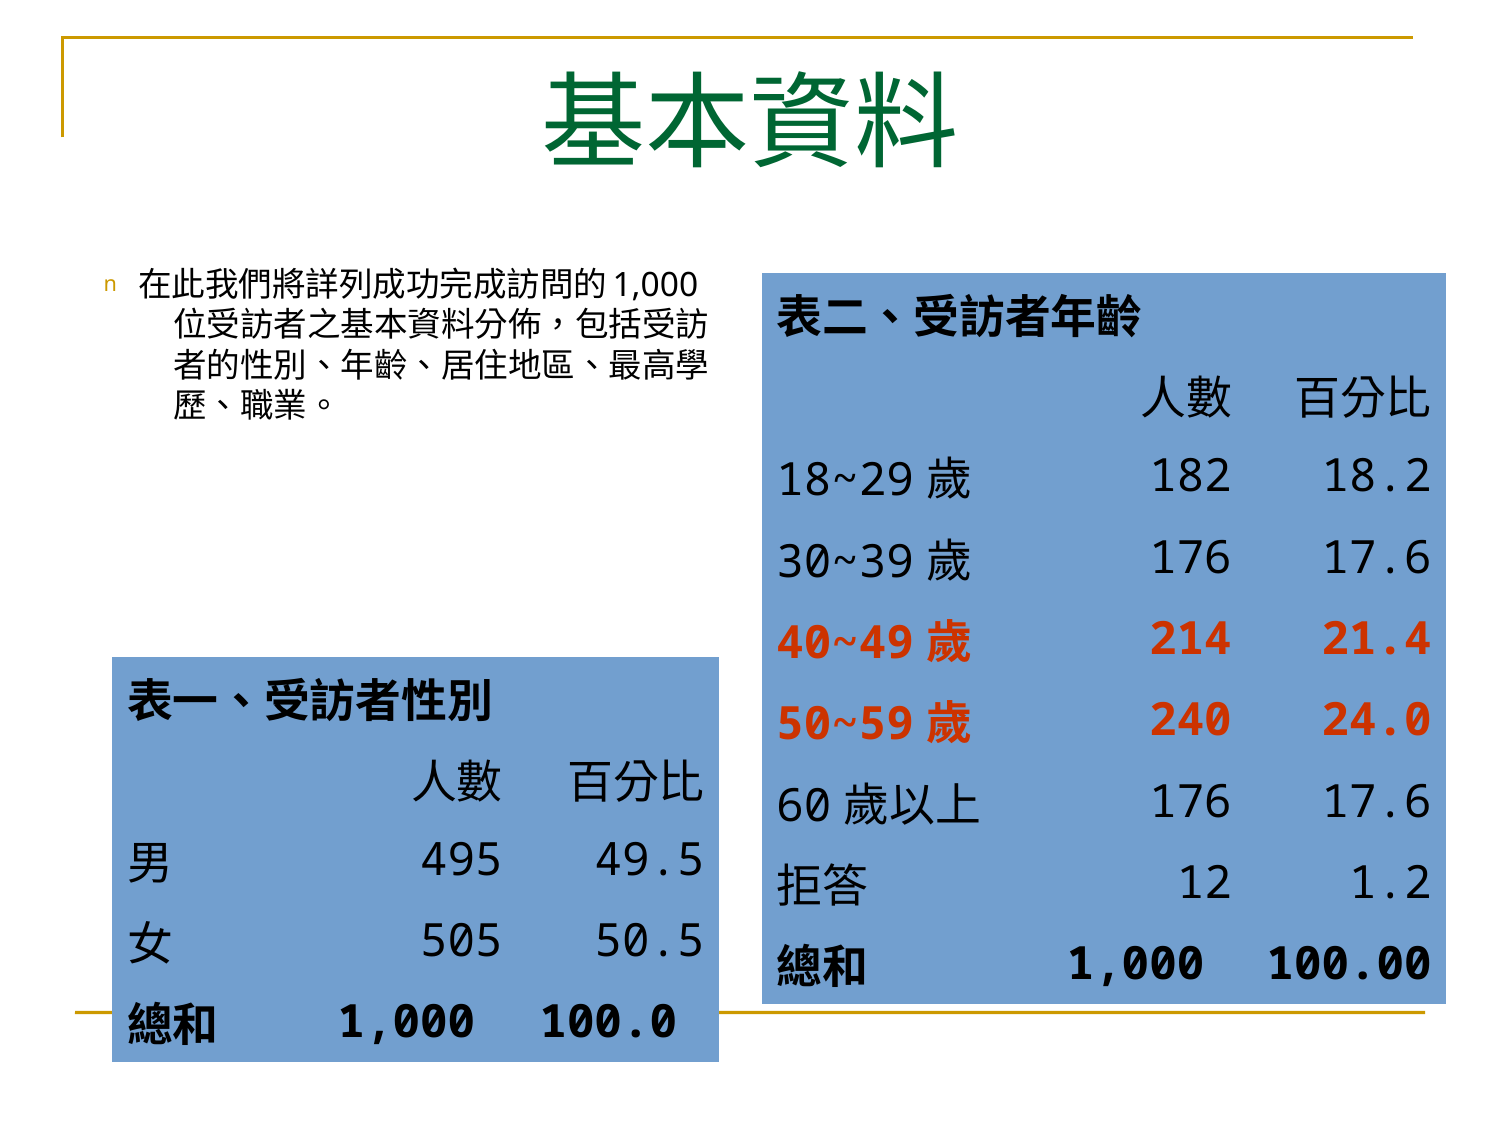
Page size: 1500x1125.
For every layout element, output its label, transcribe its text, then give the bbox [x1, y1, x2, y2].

table_cell 1,000 [314, 981, 518, 1062]
table_cell 拒答 [762, 842, 1047, 923]
table_cell 1.2 [1247, 842, 1446, 923]
table_cell 40~49歲 [762, 598, 1047, 679]
table_cell 百分比 [1247, 354, 1446, 435]
table_cell 12 [1047, 842, 1247, 923]
table_cell 男 [112, 819, 314, 900]
table_cell [112, 738, 314, 819]
table_cell 18.2 [1247, 435, 1446, 517]
table_cell 50~59歲 [762, 679, 1047, 761]
table_cell 女 [112, 900, 314, 981]
table_header 表二、受訪者年齡 [762, 273, 1446, 354]
table_cell [762, 354, 1047, 435]
table_cell 人數 [314, 738, 518, 819]
table_cell 176 [1047, 761, 1247, 842]
table_cell 百分比 [518, 738, 719, 819]
table_cell 50.5 [518, 900, 719, 981]
table_cell 1,000 [1047, 923, 1247, 1004]
list 在此我們將詳列成功完成訪問的1,000位受訪者之基本資料分佈，包括受訪者的性別、年齡、居住地區、最高學歷、職業。 [88, 255, 739, 433]
table_cell 49.5 [518, 819, 719, 900]
table_cell 495 [314, 819, 518, 900]
table_cell 182 [1047, 435, 1247, 517]
table_cell 17.6 [1247, 761, 1446, 842]
table_cell 100.00 [1247, 923, 1446, 1004]
table_cell 30~39歲 [762, 517, 1047, 598]
table_header 表一、受訪者性別 [112, 657, 719, 738]
table_cell 21.4 [1247, 598, 1446, 679]
table_cell 100.0 [518, 981, 719, 1062]
table_cell 60歲以上 [762, 761, 1047, 842]
table_cell 505 [314, 900, 518, 981]
title 基本資料 [75, 48, 1426, 204]
table_cell 總和 [762, 923, 1047, 1004]
table_cell 17.6 [1247, 517, 1446, 598]
table_cell 總和 [112, 981, 314, 1062]
table_cell 人數 [1047, 354, 1247, 435]
table_cell 176 [1047, 517, 1247, 598]
table_cell 24.0 [1247, 679, 1446, 761]
table_cell 240 [1047, 679, 1247, 761]
table_cell 214 [1047, 598, 1247, 679]
table_cell 18~29歲 [762, 435, 1047, 517]
